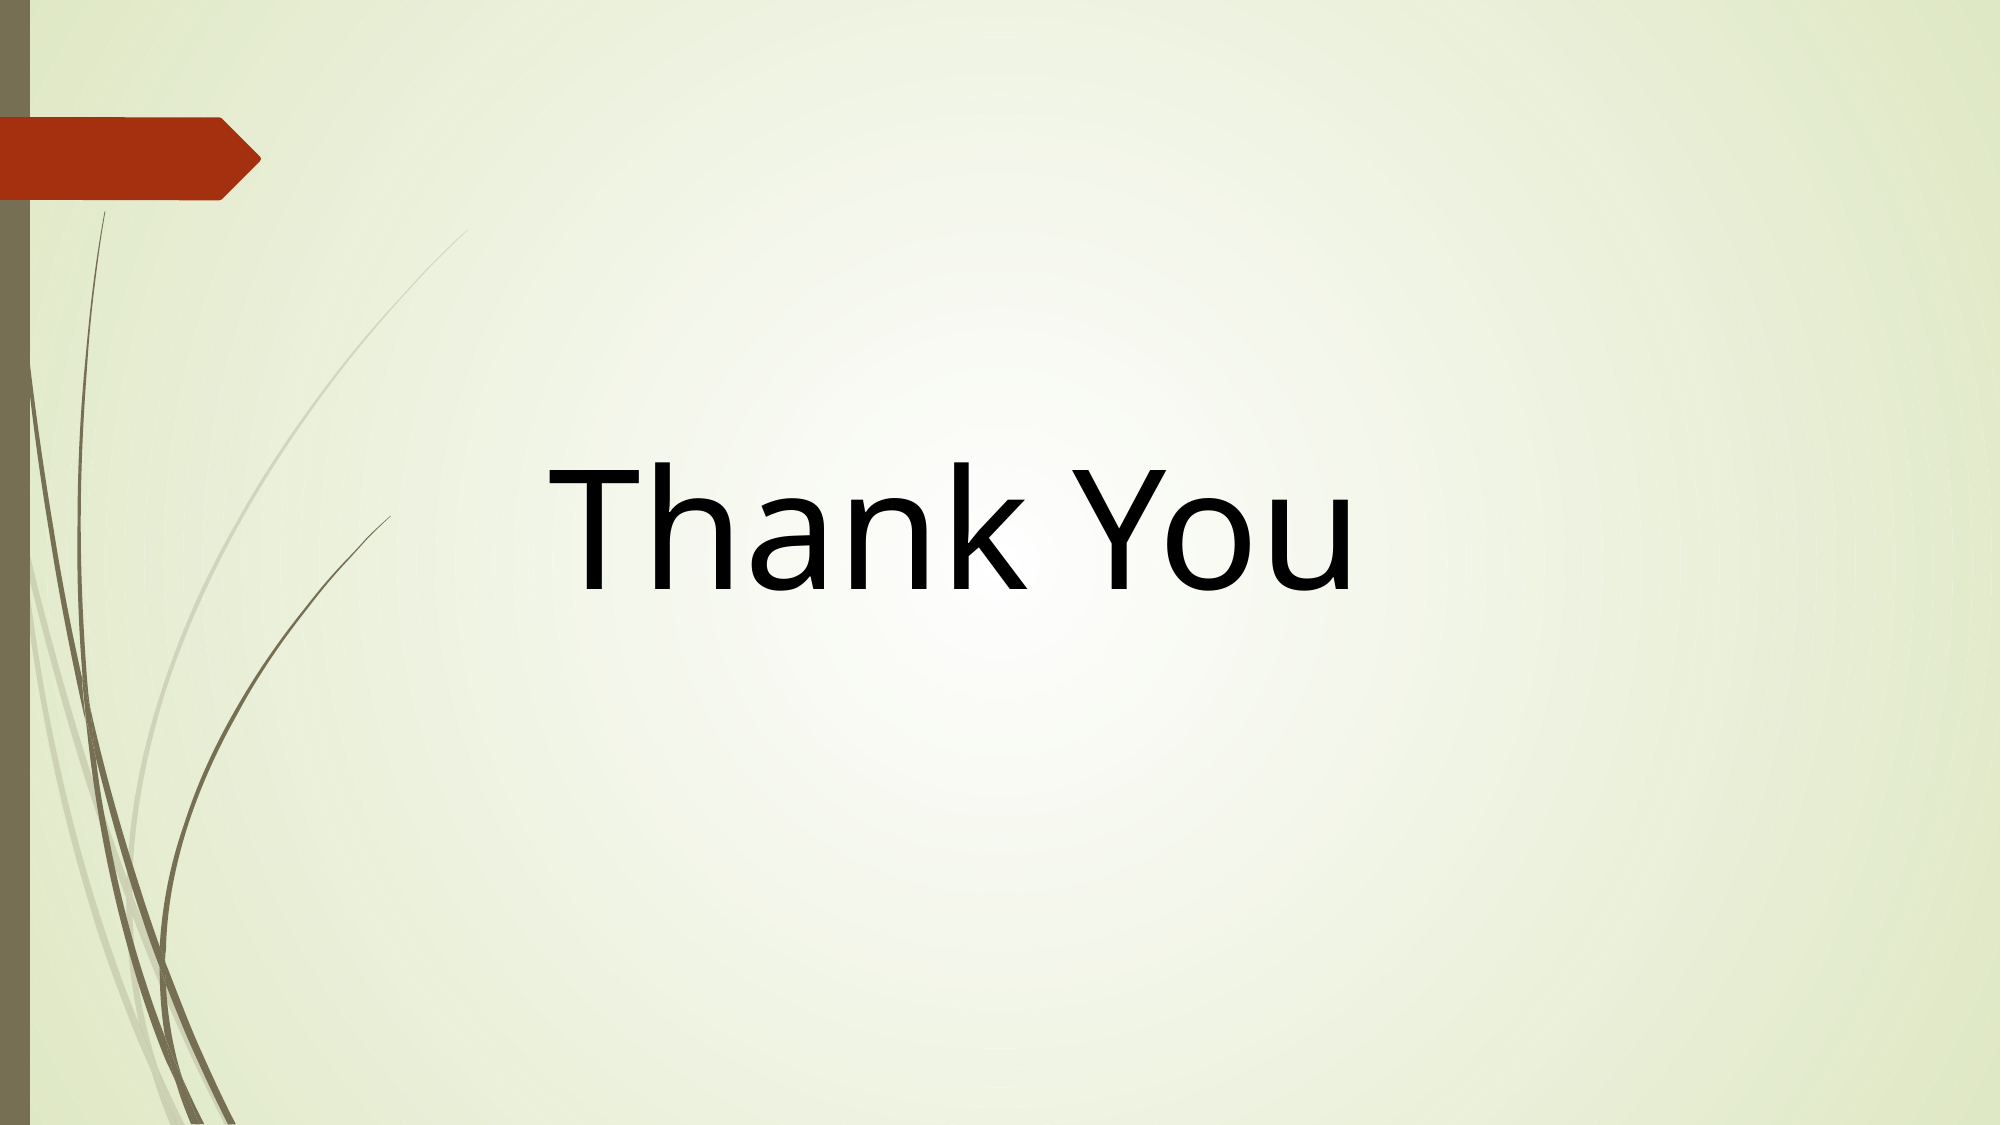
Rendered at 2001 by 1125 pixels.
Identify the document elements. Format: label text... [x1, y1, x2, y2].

title Thank You [534, 415, 1518, 927]
